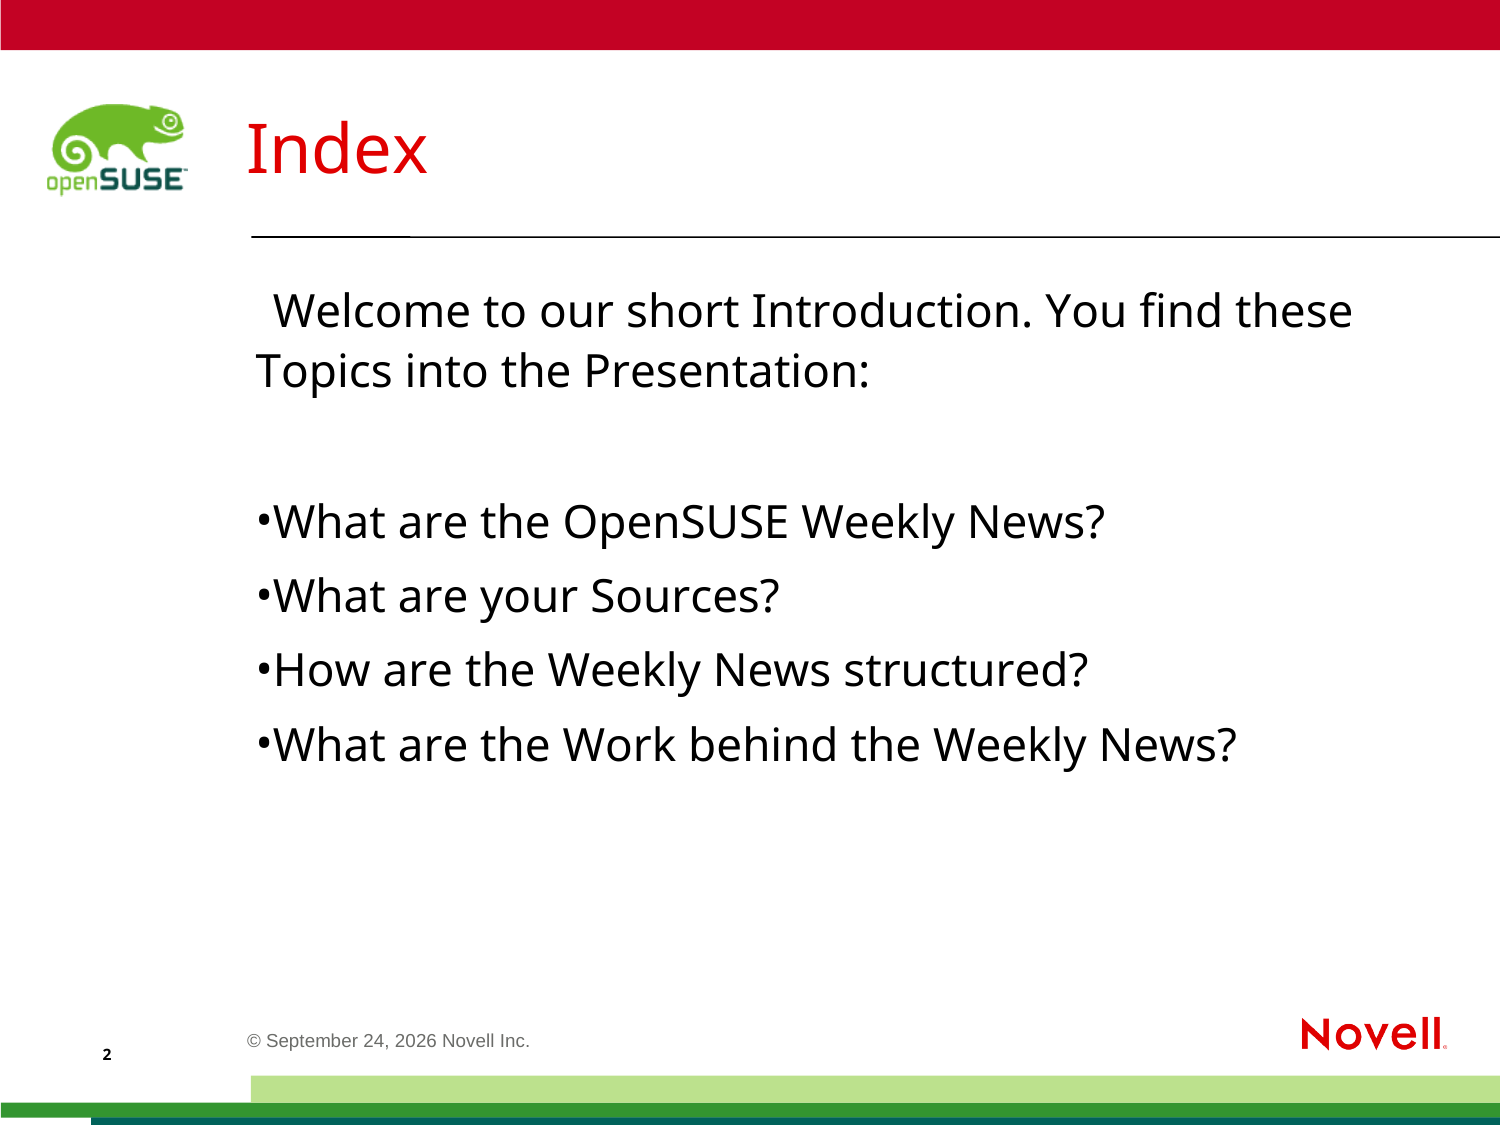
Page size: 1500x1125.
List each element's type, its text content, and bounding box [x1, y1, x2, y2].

title Index [246, 60, 1409, 239]
picture [1295, 1011, 1453, 1056]
list Welcome to our short Introduction. You find these Topics into the Presentation: What are the OpenSUSE Weekly News? What are your Sources? How are the Weekly News structured? What are the Work behind the Weekly News? [240, 271, 1416, 1000]
picture [47, 104, 188, 197]
